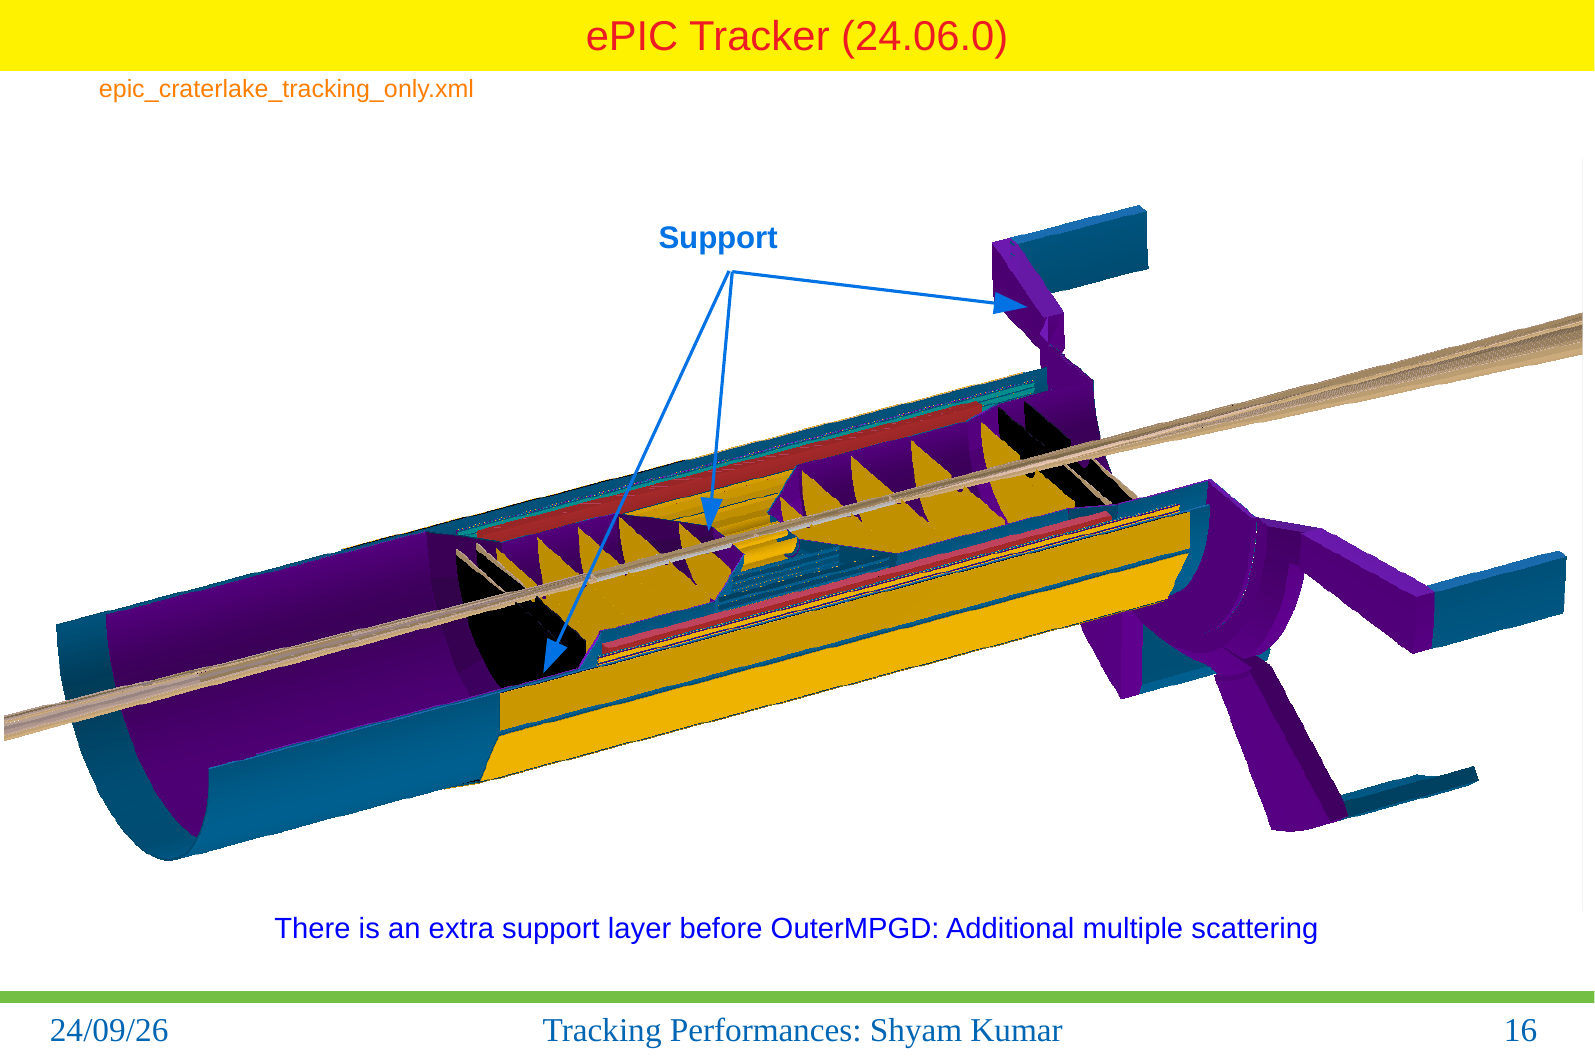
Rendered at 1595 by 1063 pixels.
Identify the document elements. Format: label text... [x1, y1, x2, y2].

title ePIC Tracker (24.06.0) [0, 0, 1595, 71]
text_box There is an extra support layer before OuterMPGD: Additional multiple scattering [0, 905, 1595, 1004]
text_box Support [643, 212, 845, 312]
picture [4, 159, 1583, 905]
text_box epic_craterlake_tracking_only.xml [0, 67, 591, 125]
